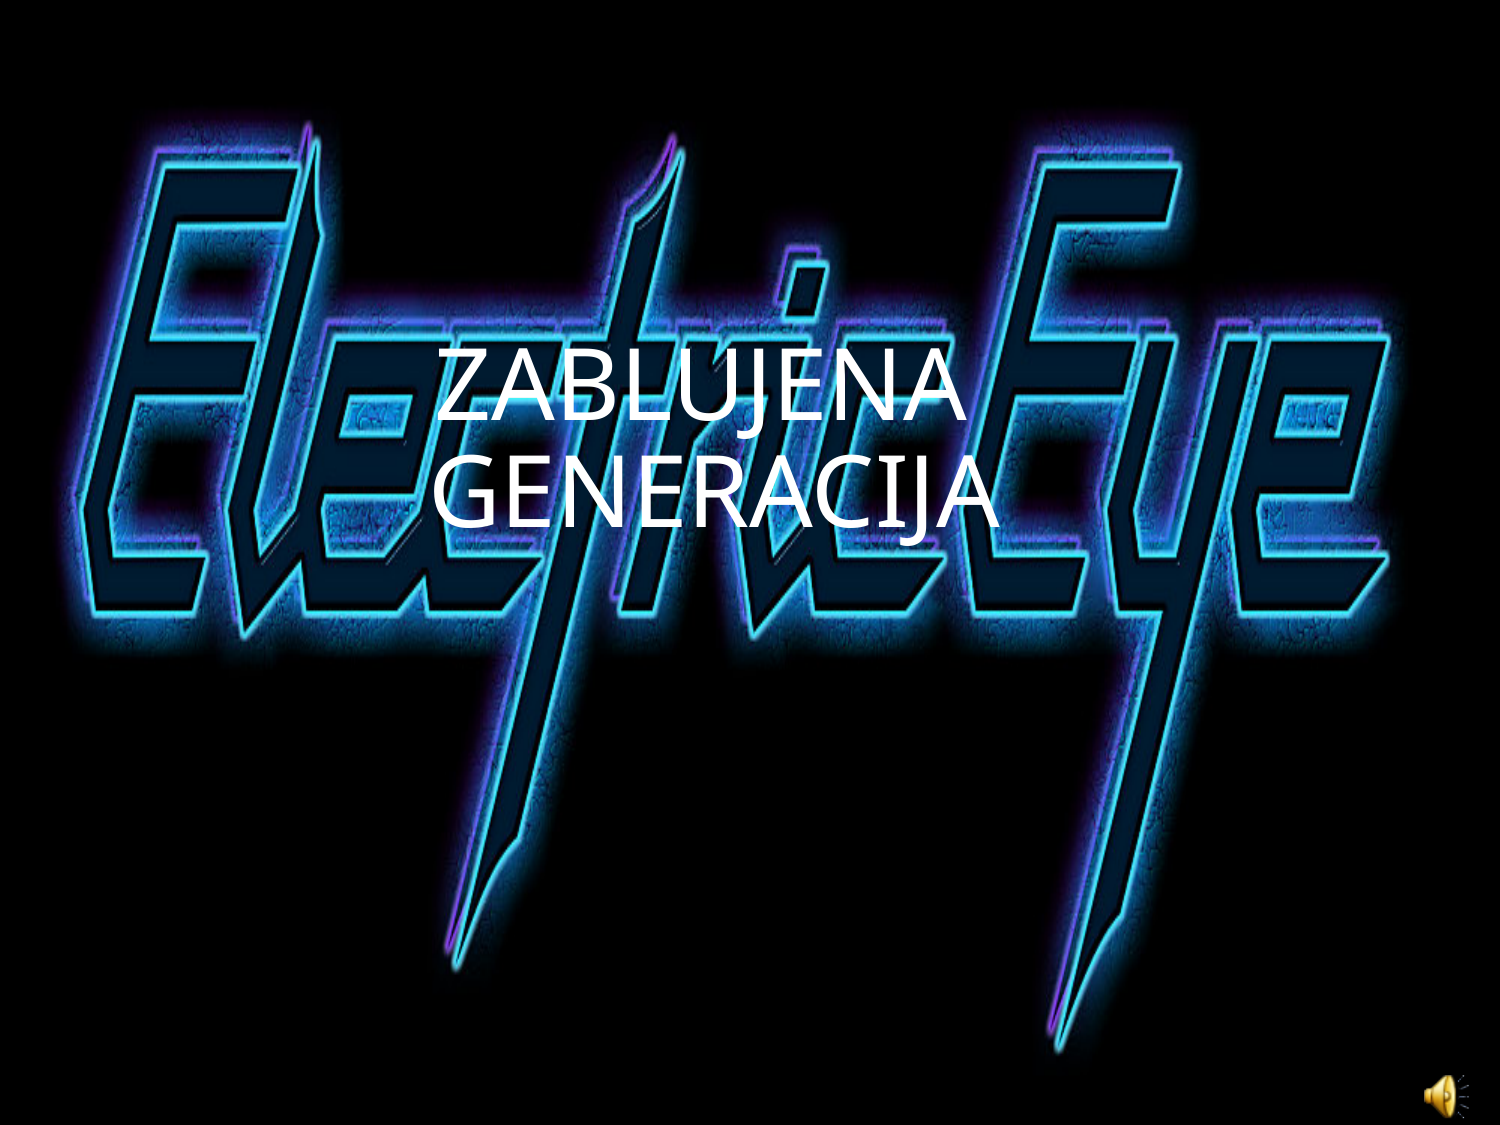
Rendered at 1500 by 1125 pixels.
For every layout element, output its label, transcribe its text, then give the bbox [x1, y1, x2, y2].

picture [0, 0, 1500, 1125]
subtitle ZABLUJENA GENERACIJA [135, 326, 1294, 756]
